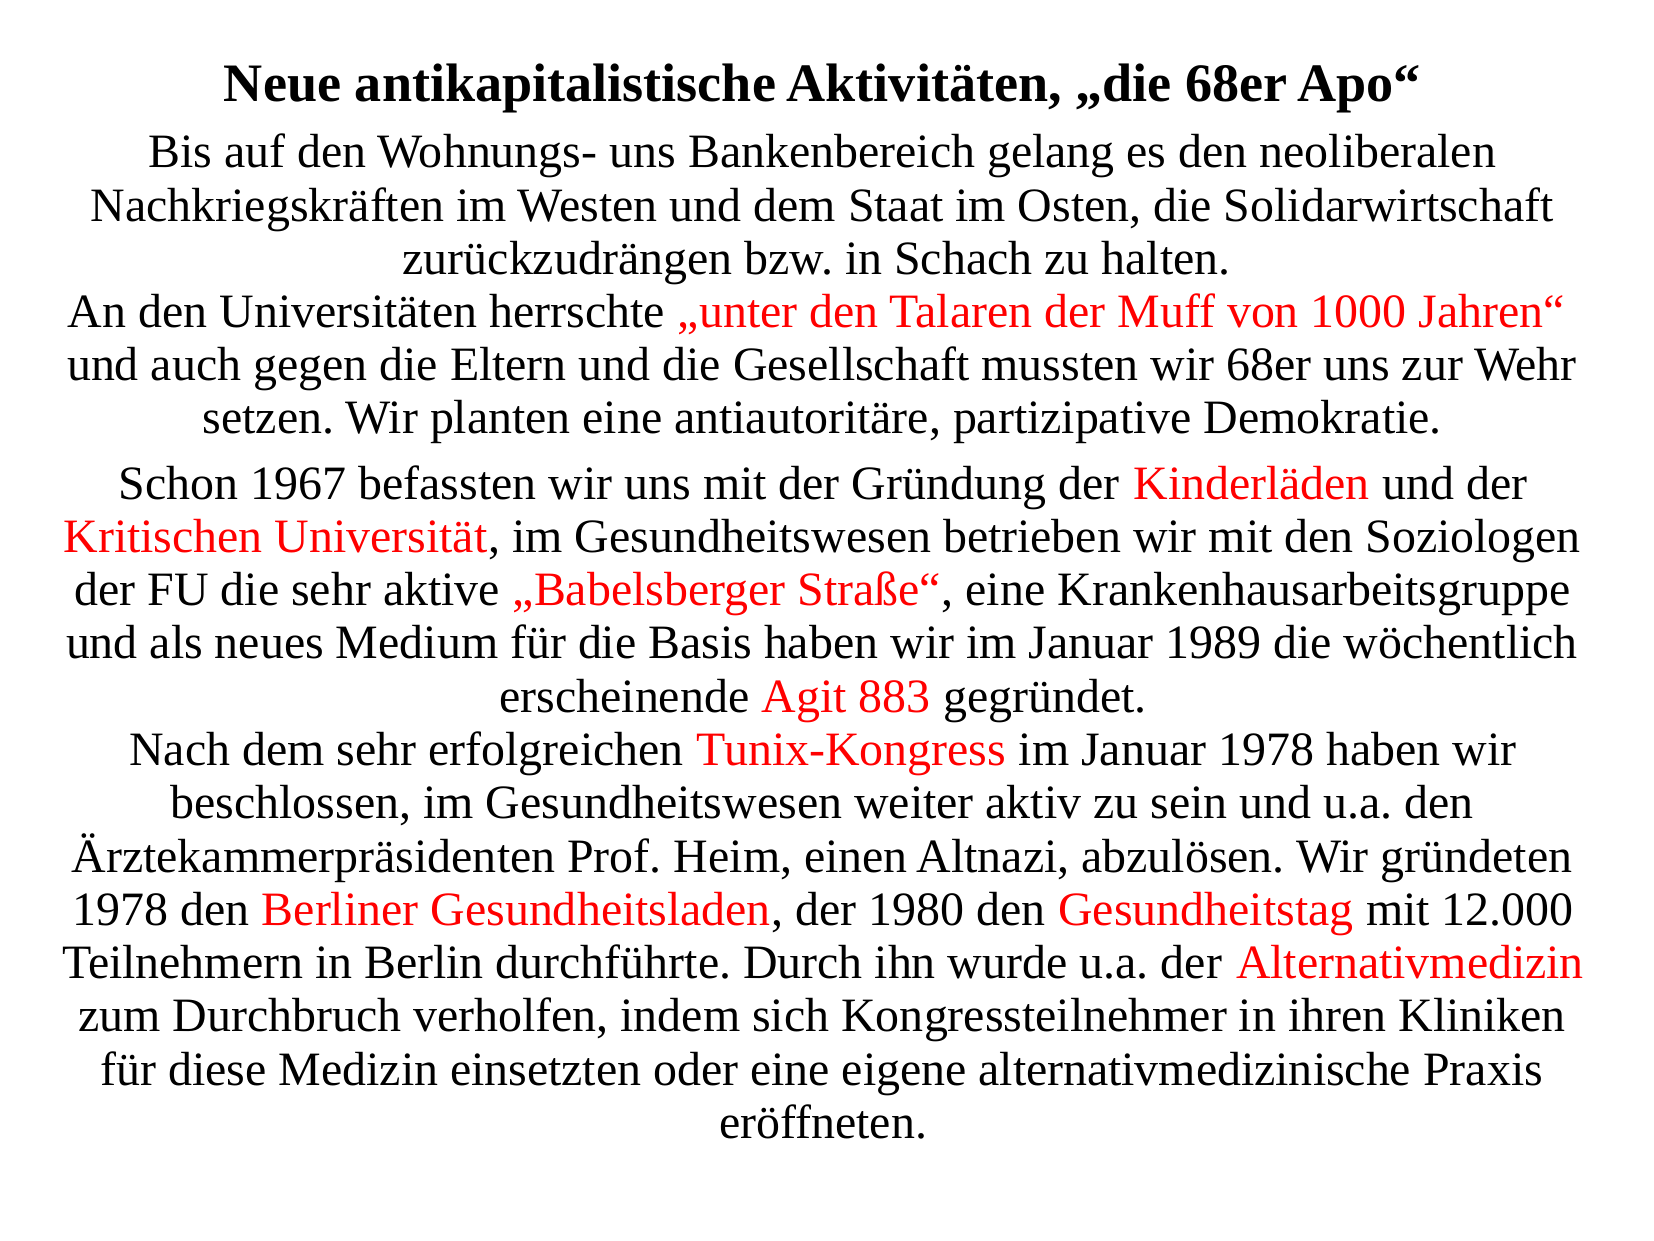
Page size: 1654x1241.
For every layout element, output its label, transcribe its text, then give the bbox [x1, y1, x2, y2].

text_box Neue antikapitalistische Aktivitäten, „die 68er Apo“ Bis auf den Wohnungs- uns Bankenbereich gelang es den neoliberalen Nachkriegskräften im Westen und dem Staat im Osten, die Solidarwirtschaft zurückzudrängen bzw. in Schach zu halten. An den Universitäten herrschte „unter den Talaren der Muff von 1000 Jahren“ und auch gegen die Eltern und die Gesellschaft mussten wir 68er uns zur Wehr setzen. Wir planten eine antiautoritäre, partizipative Demokratie. Schon 1967 befassten wir uns mit der Gründung der Kinderläden und der Kritischen Universität, im Gesundheitswesen betrieben wir mit den Soziologen der FU die sehr aktive „Babelsberger Straße“, eine Krankenhausarbeitsgruppe und als neues Medium für die Basis haben wir im Januar 1989 die wöchentlich erscheinende Agit 883 gegründet. Nach dem sehr erfolgreichen Tunix-Kongress im Januar 1978 haben wir beschlossen, im Gesundheitswesen weiter aktiv zu sein und u.a. den Ärztekammerpräsidenten Prof. Heim, einen Altnazi, abzulösen. Wir gründeten 1978 den Berliner Gesundheitsladen, der 1980 den Gesundheitstag mit 12.000 Teilnehmern in Berlin durchführte. Durch ihn wurde u.a. der Alternativmedizin zum Durchbruch verholfen, indem sich Kongressteilnehmer in ihren Kliniken für diese Medizin einsetzten oder eine eigene alternativmedizinische Praxis eröffneten. [47, 45, 1613, 1157]
